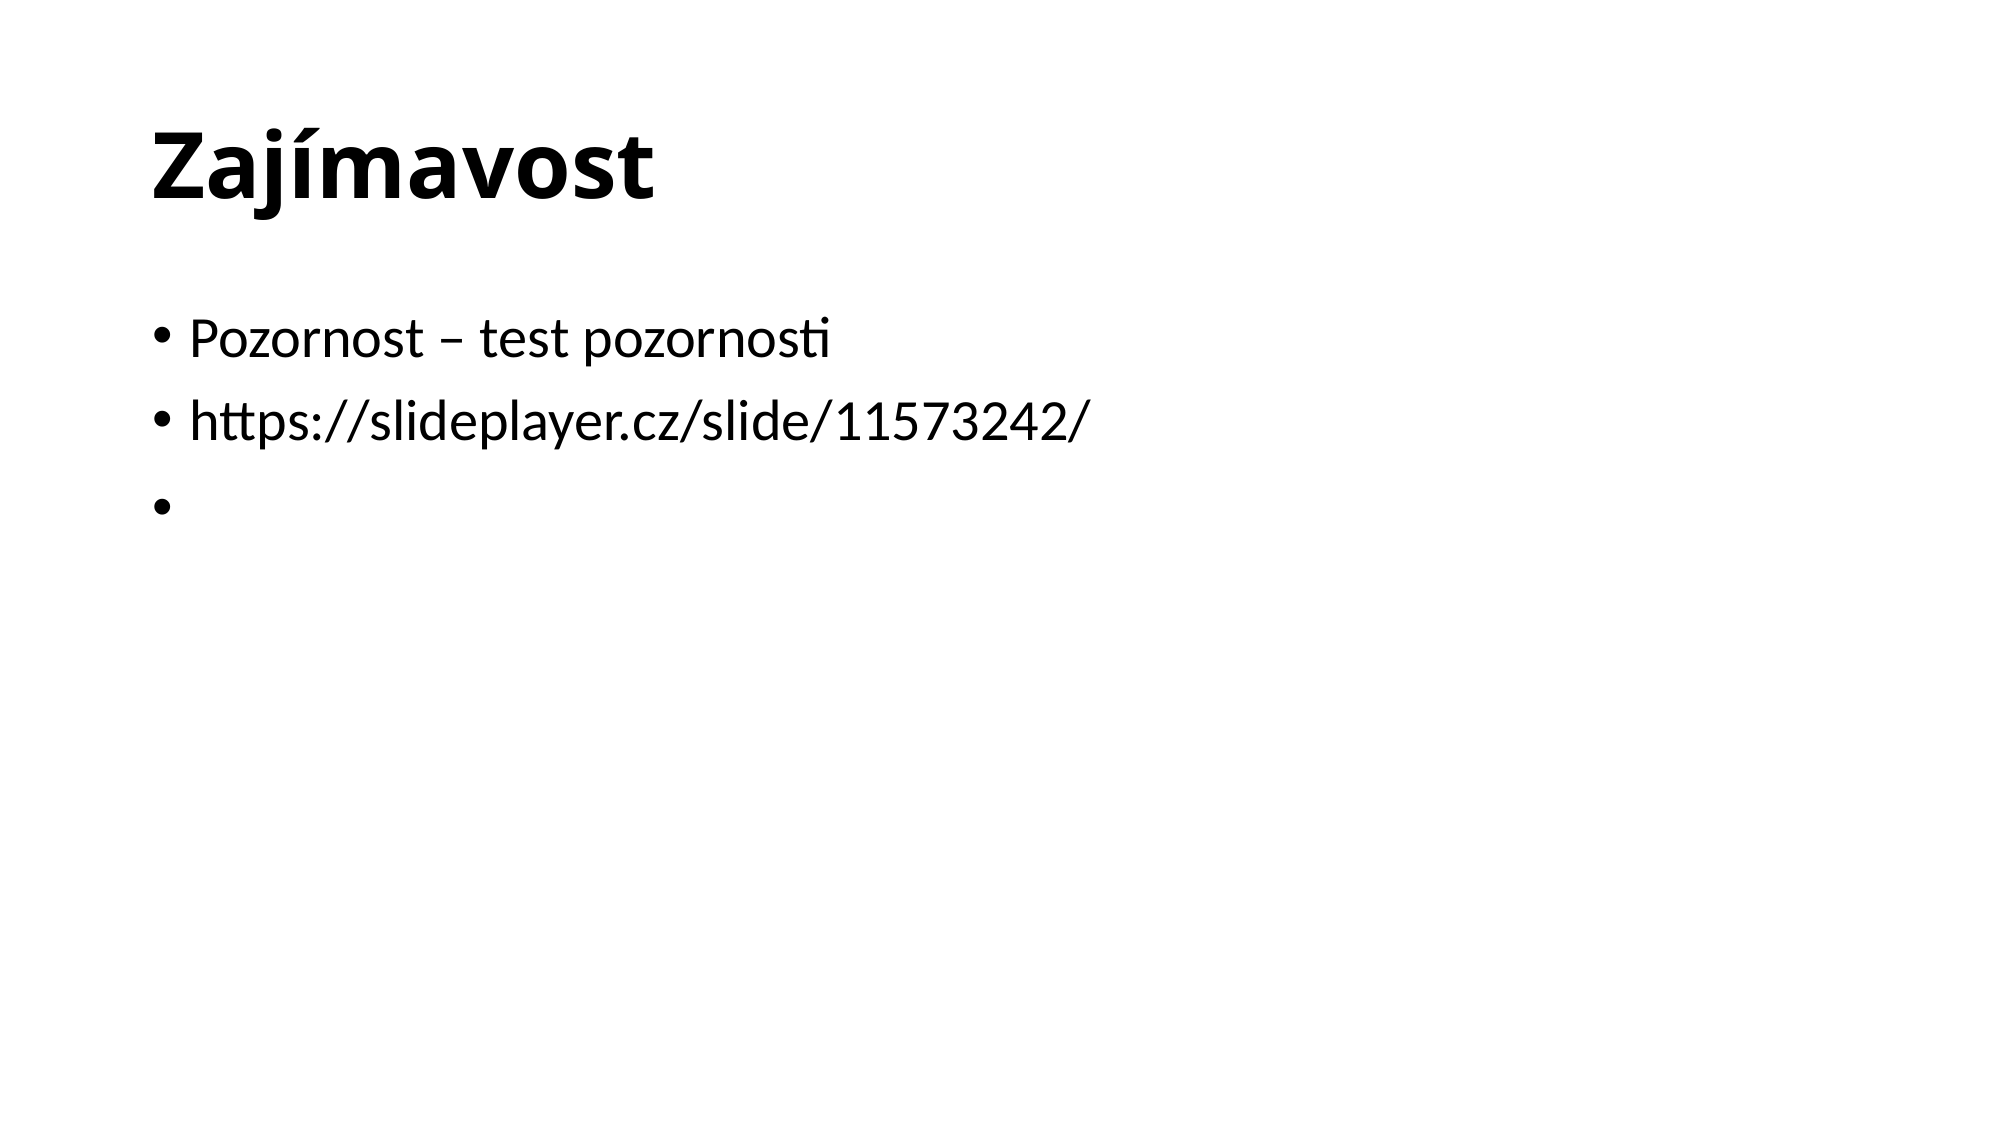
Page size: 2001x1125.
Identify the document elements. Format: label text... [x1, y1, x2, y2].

title Zajímavost [137, 59, 1863, 278]
list Pozornost – test pozornosti https://slideplayer.cz/slide/11573242/ [137, 299, 1863, 1014]
